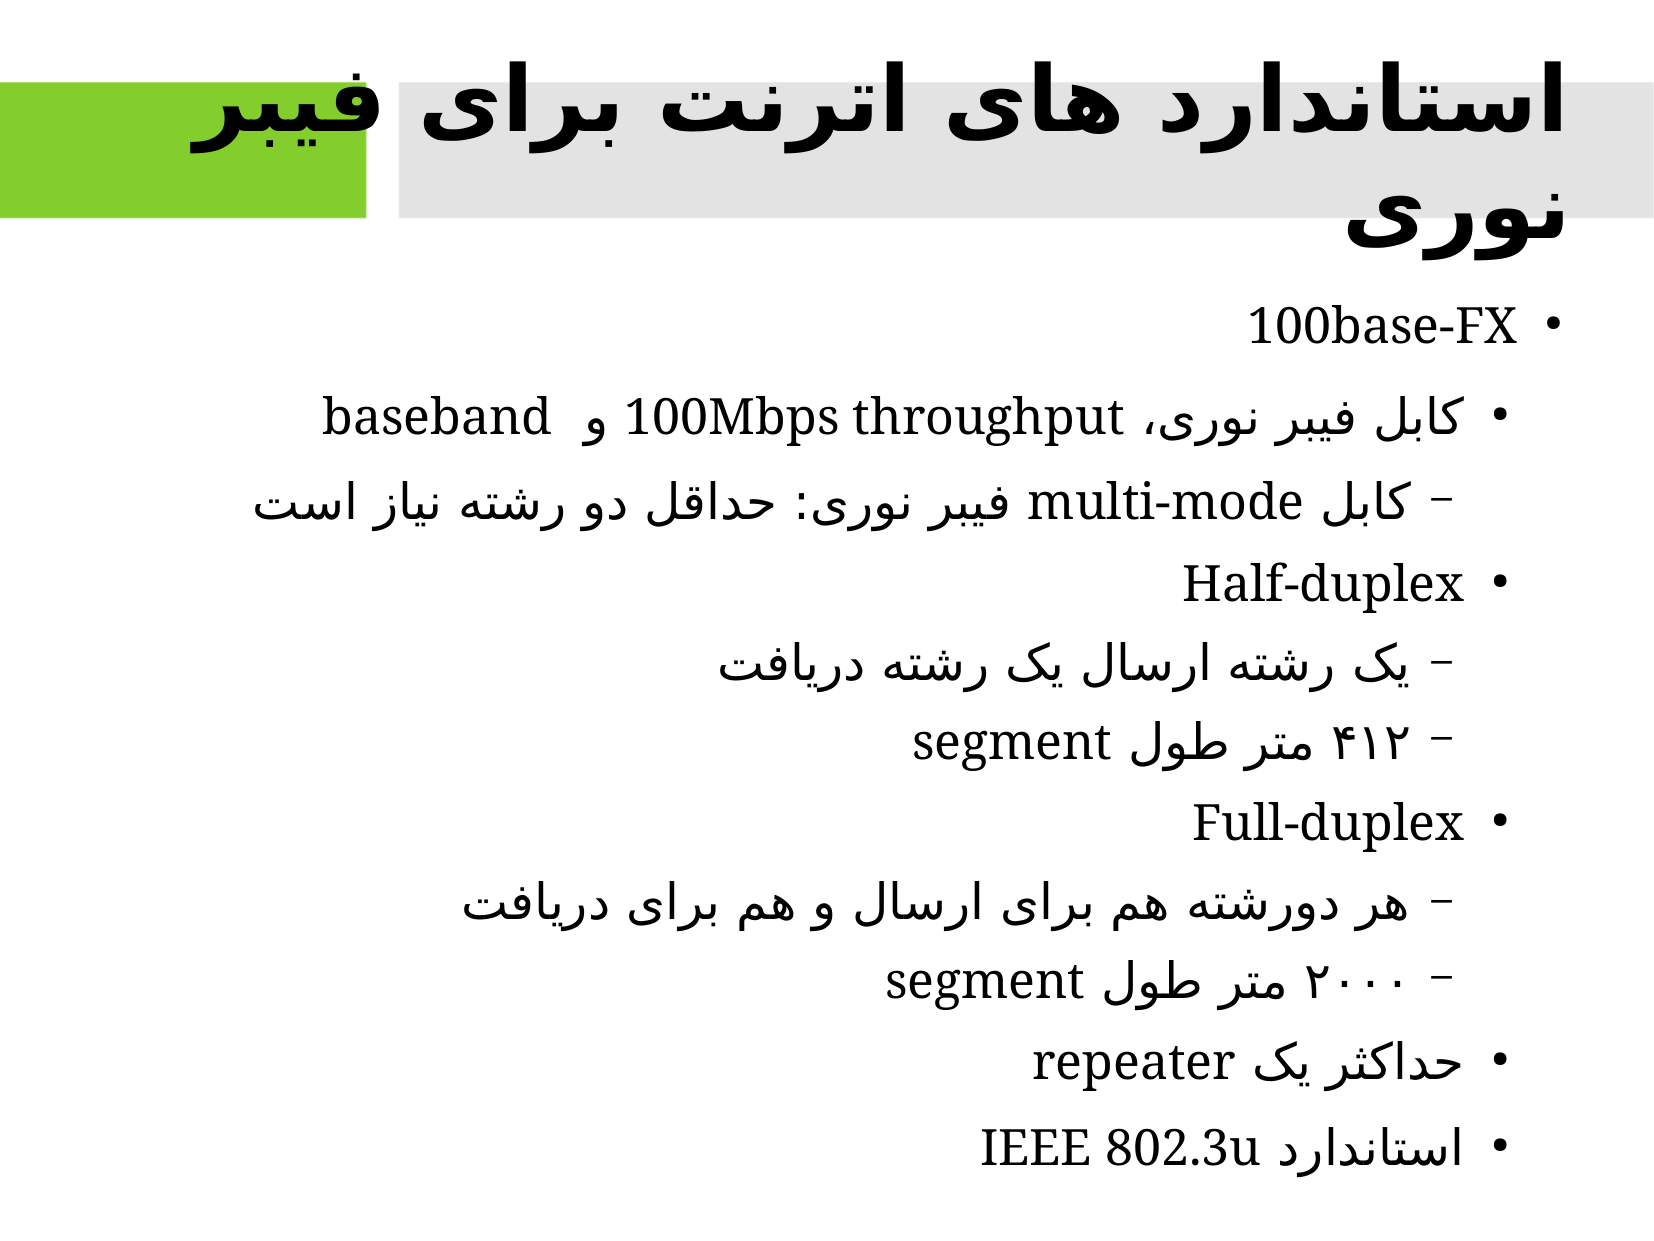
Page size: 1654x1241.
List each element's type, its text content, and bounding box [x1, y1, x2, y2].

list 100base-FX کابل فیبر نوری، 100Mbps throughput و baseband کابل multi-mode فیبر نوری: حداقل دو رشته نیاز است Half-duplex یک رشته ارسال یک رشته دریافت ۴۱۲ متر طول segment Full-duplex هر دورشته هم برای ارسال و هم برای دریافت ۲۰۰۰ متر طول segment حداکثر یک repeater استاندارد IEEE 802.3u [82, 290, 1571, 1182]
title استاندارد های اترنت برای فیبر نوری [82, 49, 1571, 257]
picture [0, 0, 1654, 1241]
